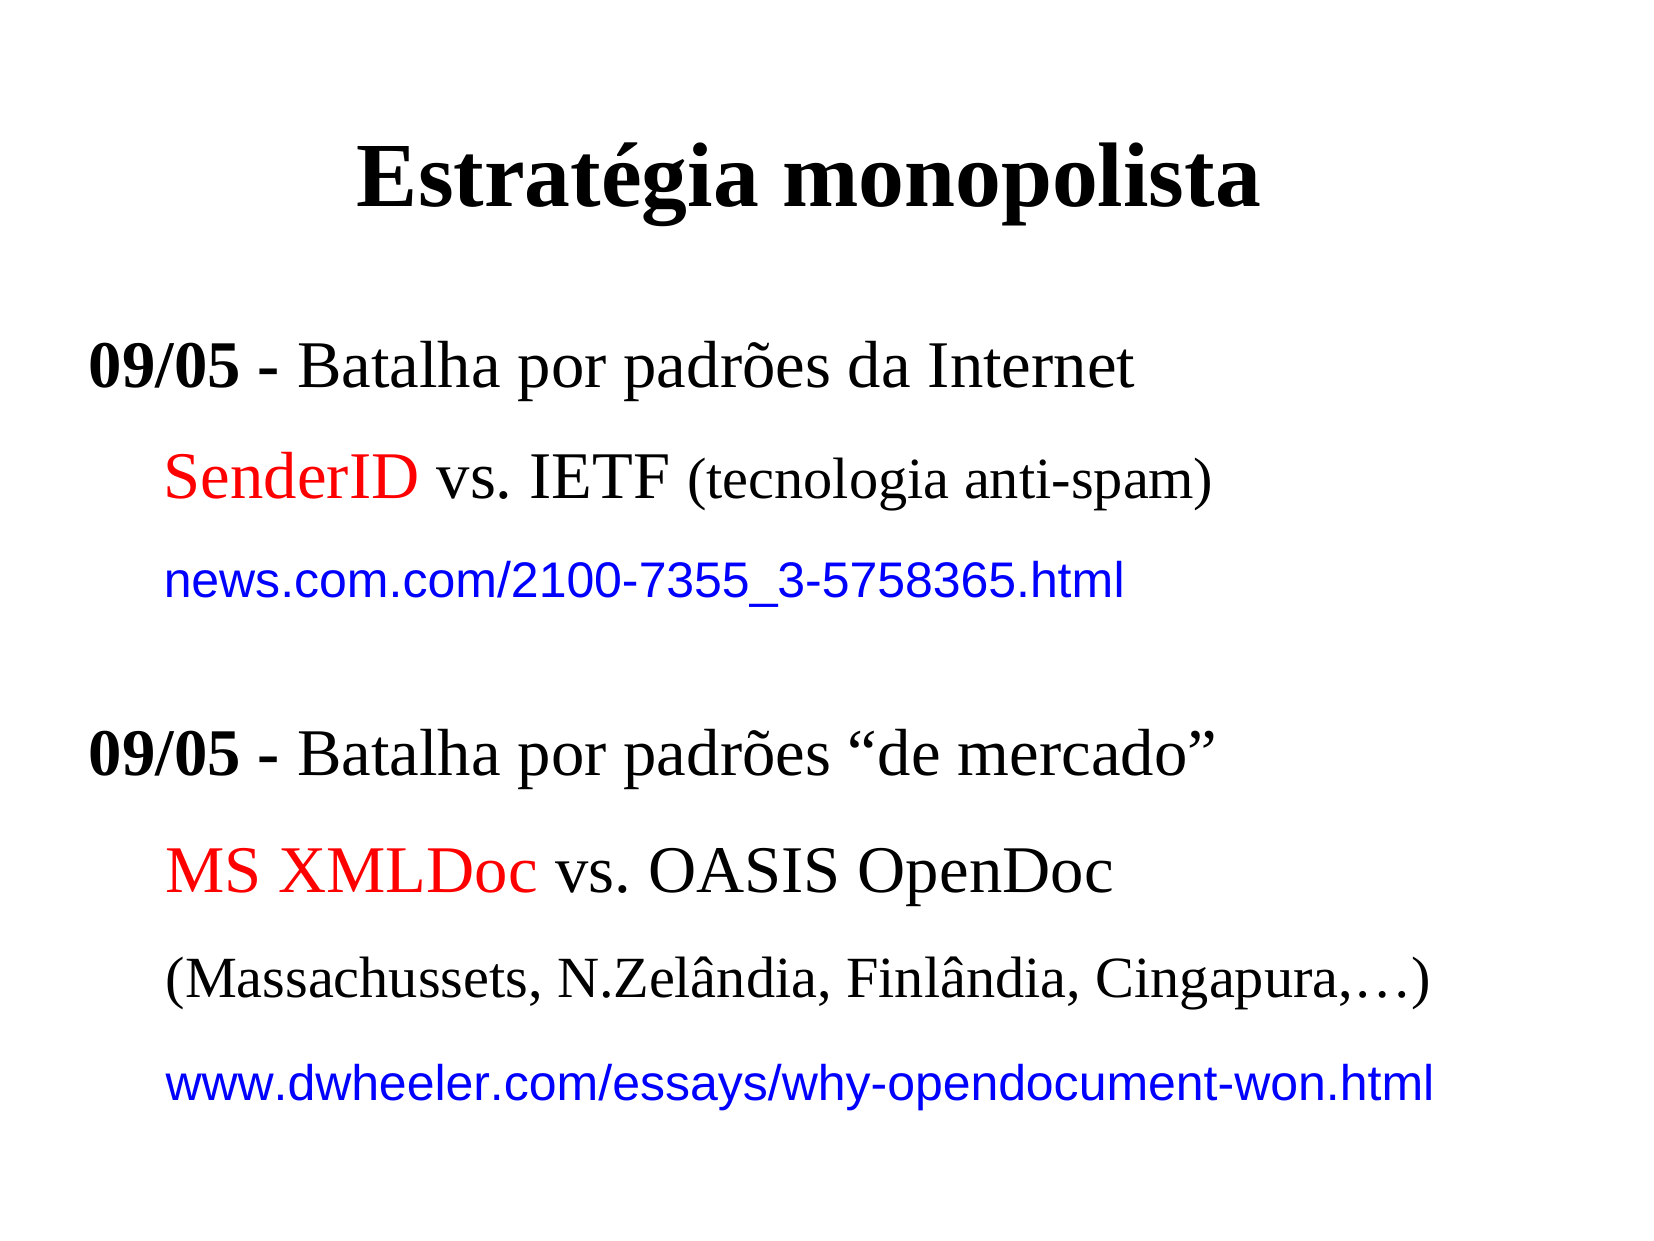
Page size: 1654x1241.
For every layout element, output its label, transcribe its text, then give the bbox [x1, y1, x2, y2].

text_box 09/05 - Batalha por padrões da Internet SenderID vs. IETF (tecnologia anti-spam) news.com.com/2100-7355_3-5758365.html 09/05 - Batalha por padrões “de mercado” MS XMLDoc vs. OASIS OpenDoc (Massachussets, N.Zelândia, Finlândia, Cingapura,…) www.dwheeler.com/essays/why-opendocument-won.html [88, 290, 1527, 1112]
title Estratégia monopolista [93, 81, 1549, 269]
